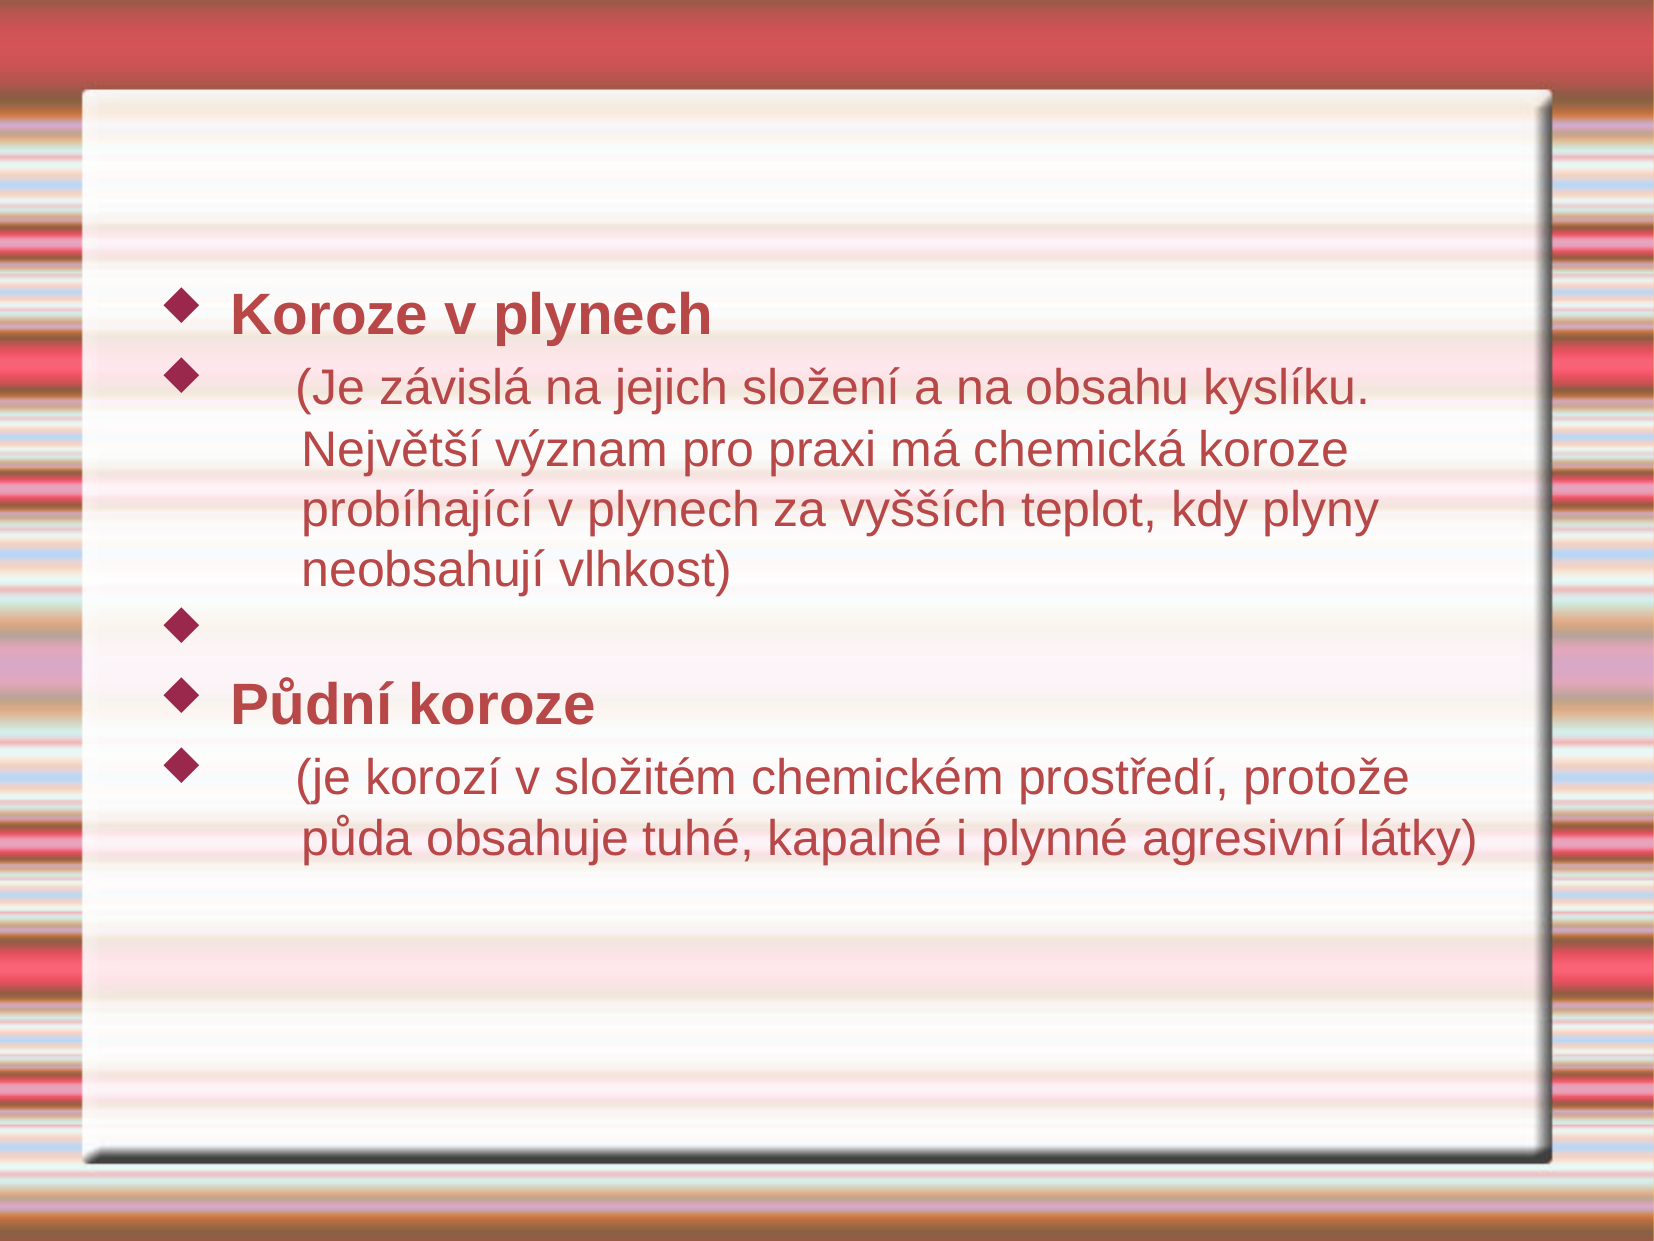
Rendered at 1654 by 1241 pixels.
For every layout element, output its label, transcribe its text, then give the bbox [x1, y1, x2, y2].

list Koroze v plynech (Je závislá na jejich složení a na obsahu kyslíku. Největší význam pro praxi má chemická koroze probíhající v plynech za vyšších teplot, kdy plyny neobsahují vlhkost) Půdní koroze (je korozí v složitém chemickém prostředí, protože půda obsahuje tuhé, kapalné i plynné agresivní látky) [136, 206, 1518, 1146]
